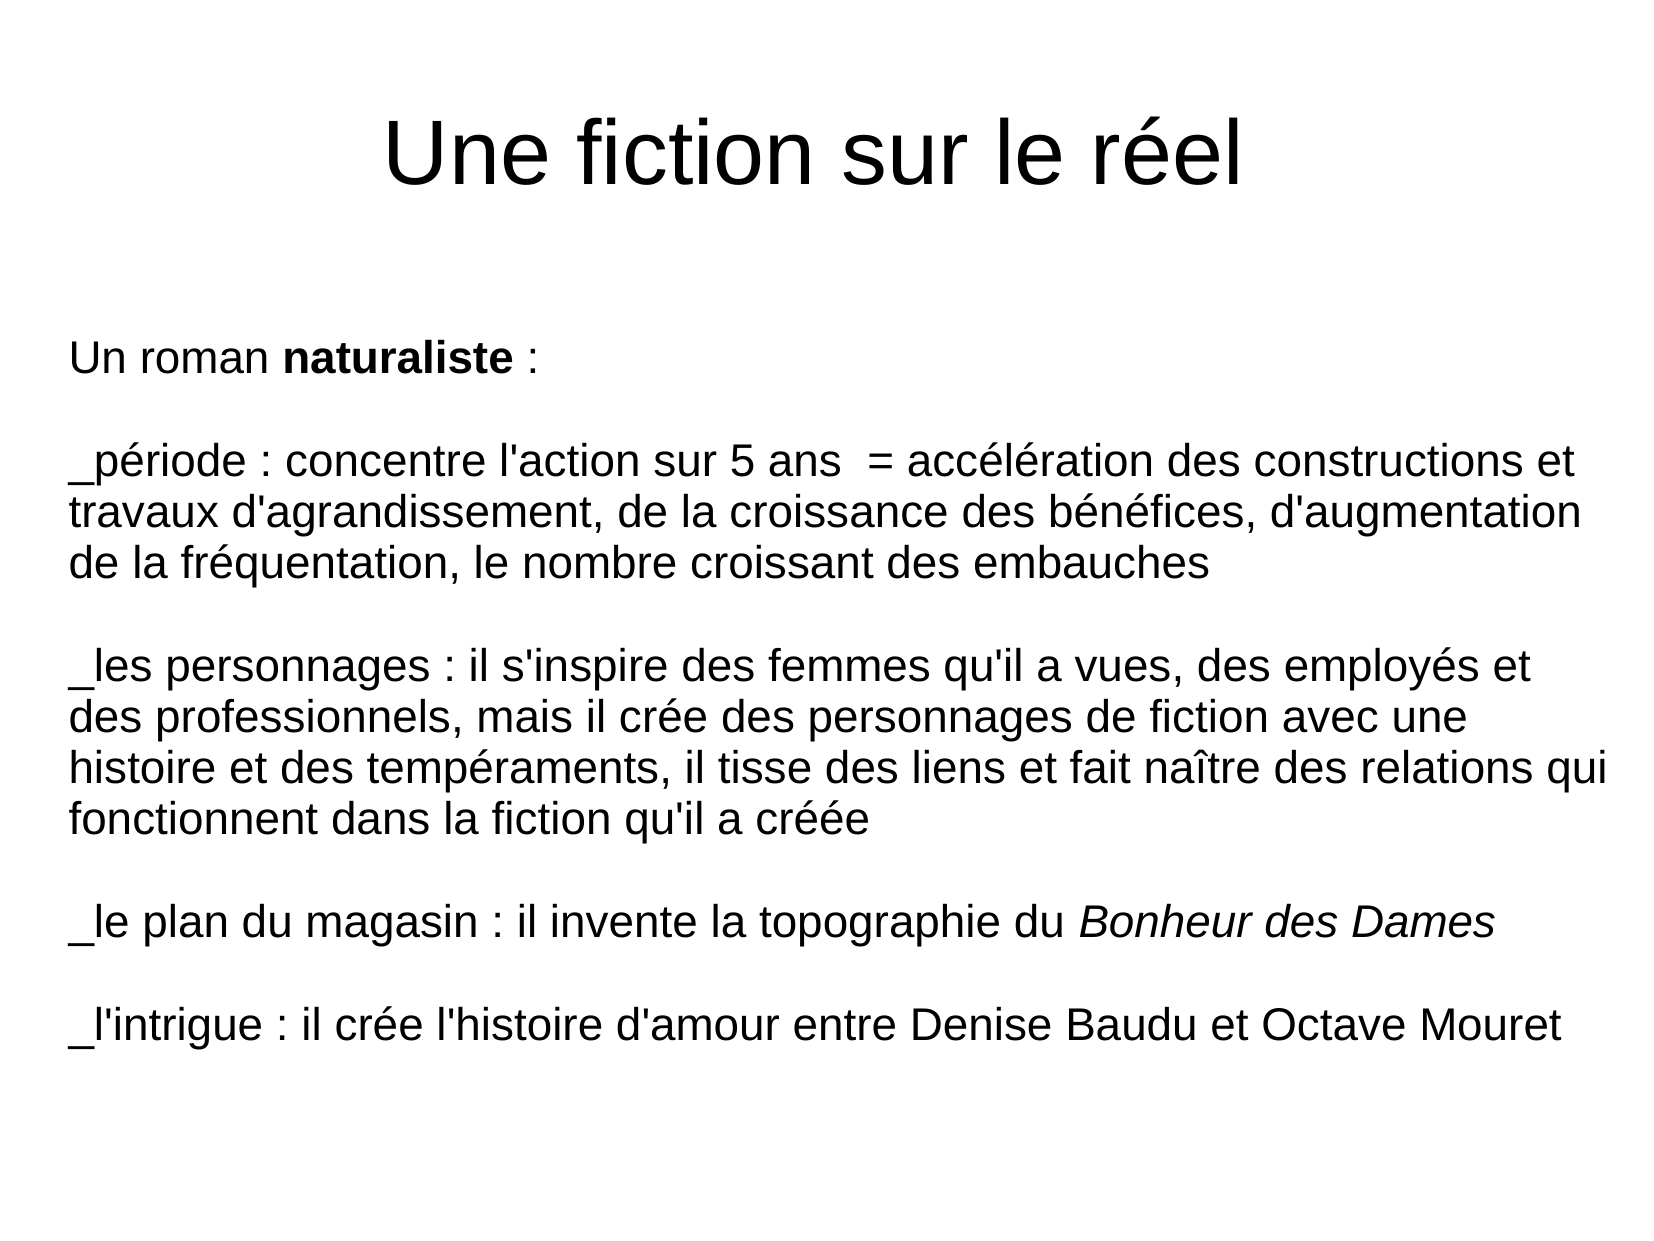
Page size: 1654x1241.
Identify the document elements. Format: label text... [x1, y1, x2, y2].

text_box Un roman naturaliste : _période : concentre l'action sur 5 ans = accélération des constructions et travaux d'agrandissement, de la croissance des bénéfices, d'augmentation de la fréquentation, le nombre croissant des embauches _les personnages : il s'inspire des femmes qu'il a vues, des employés et des professionnels, mais il crée des personnages de fiction avec une histoire et des tempéraments, il tisse des liens et fait naître des relations qui fonctionnent dans la fiction qu'il a créée _le plan du magasin : il invente la topographie du Bonheur des Dames _l'intrigue : il crée l'histoire d'amour entre Denise Baudu et Octave Mouret [53, 324, 1625, 1056]
title Une fiction sur le réel [82, 49, 1571, 257]
